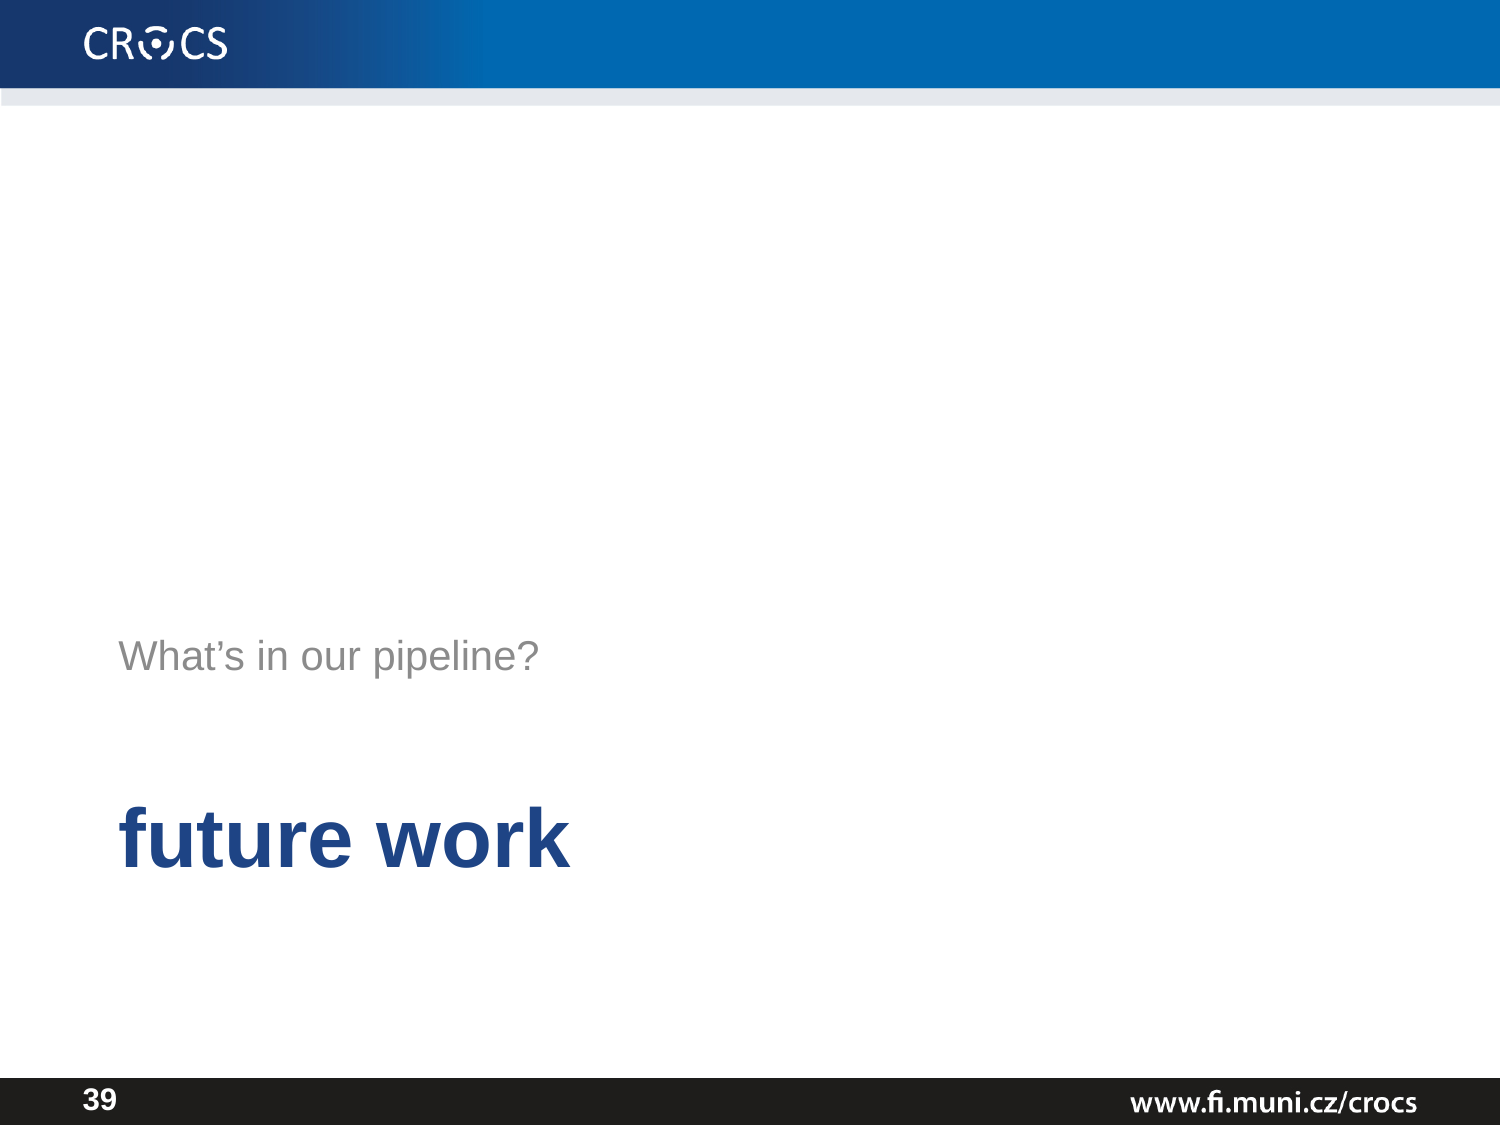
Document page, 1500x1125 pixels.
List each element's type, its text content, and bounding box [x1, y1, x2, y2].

text_box <number> [82, 1078, 148, 1125]
picture [0, 0, 1500, 1125]
text_box future work [118, 722, 1394, 947]
text_box What’s in our pipeline? [118, 432, 1394, 679]
